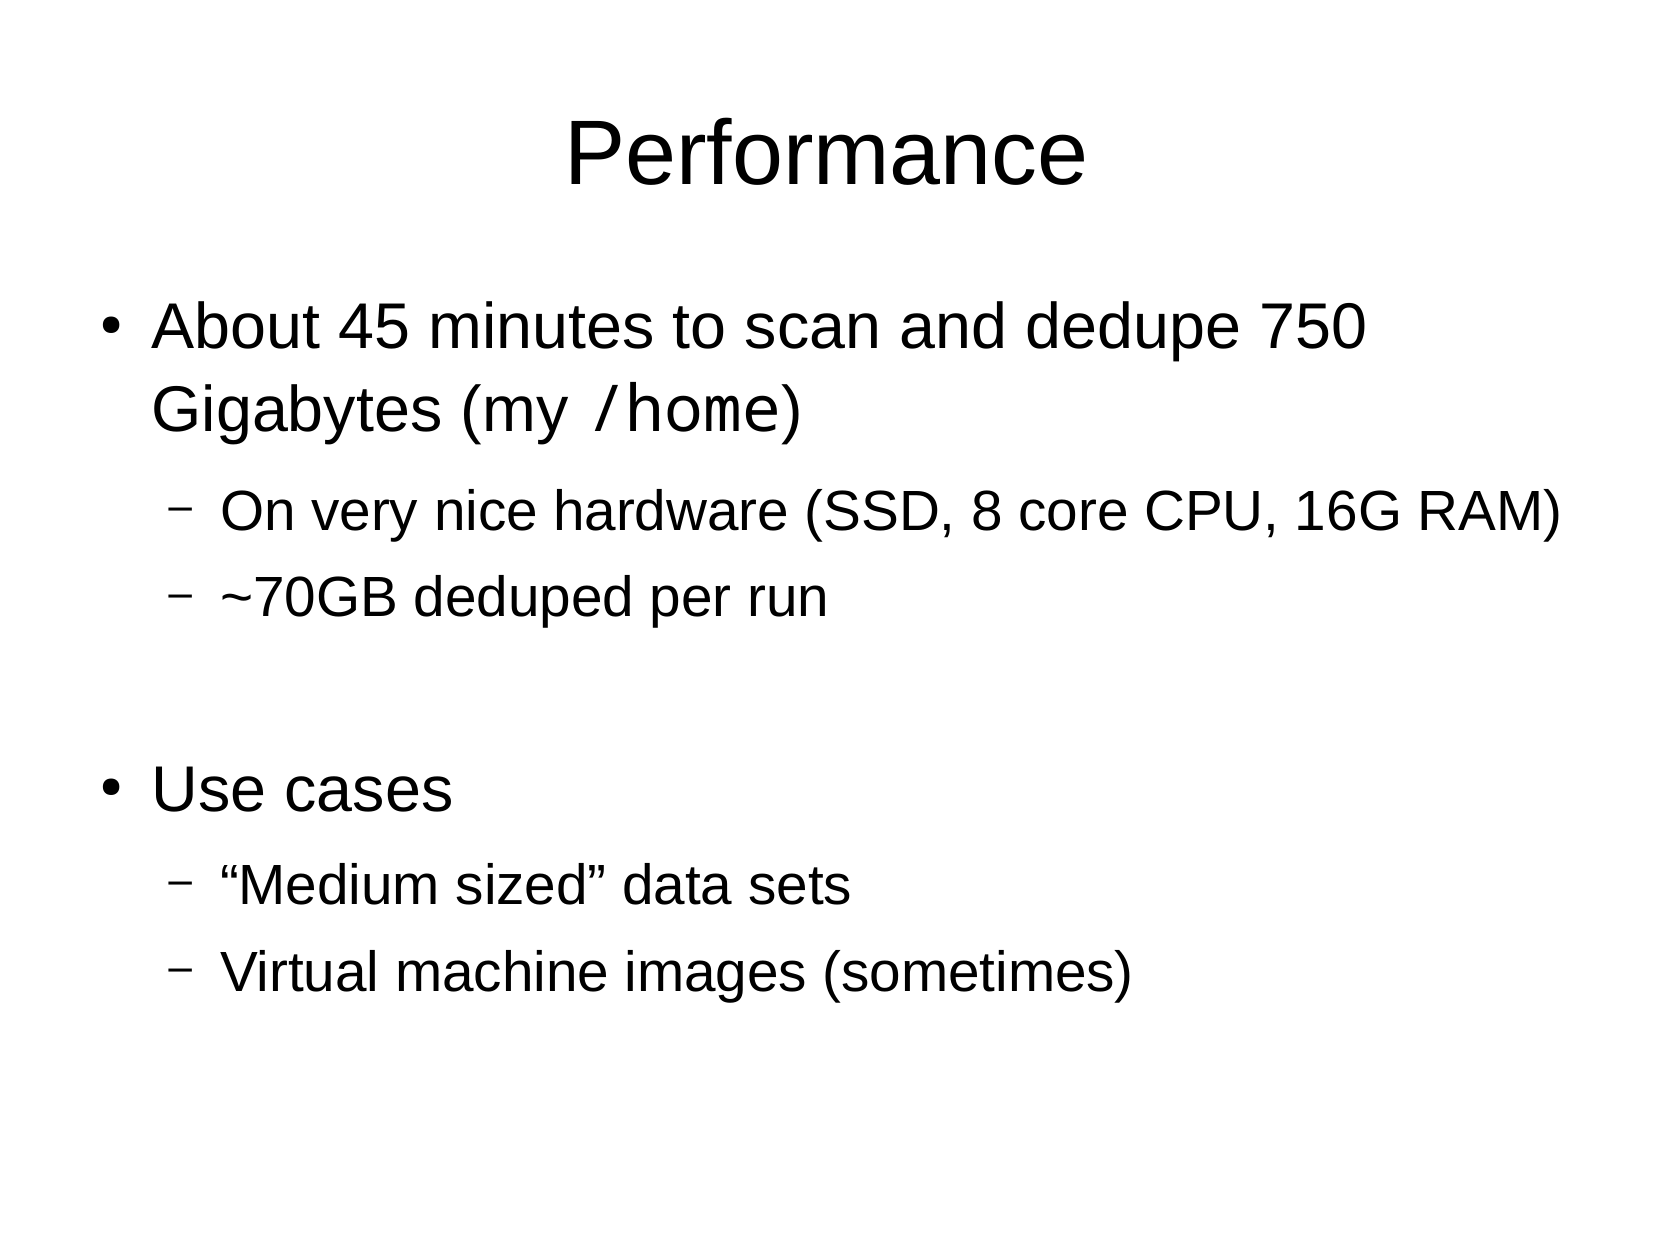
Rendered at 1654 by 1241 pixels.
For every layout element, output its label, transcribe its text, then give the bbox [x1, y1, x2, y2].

list About 45 minutes to scan and dedupe 750 Gigabytes (my /home) On very nice hardware (SSD, 8 core CPU, 16G RAM) ~70GB deduped per run Use cases “Medium sized” data sets Virtual machine images (sometimes) [82, 290, 1571, 1010]
title Performance [82, 49, 1571, 257]
